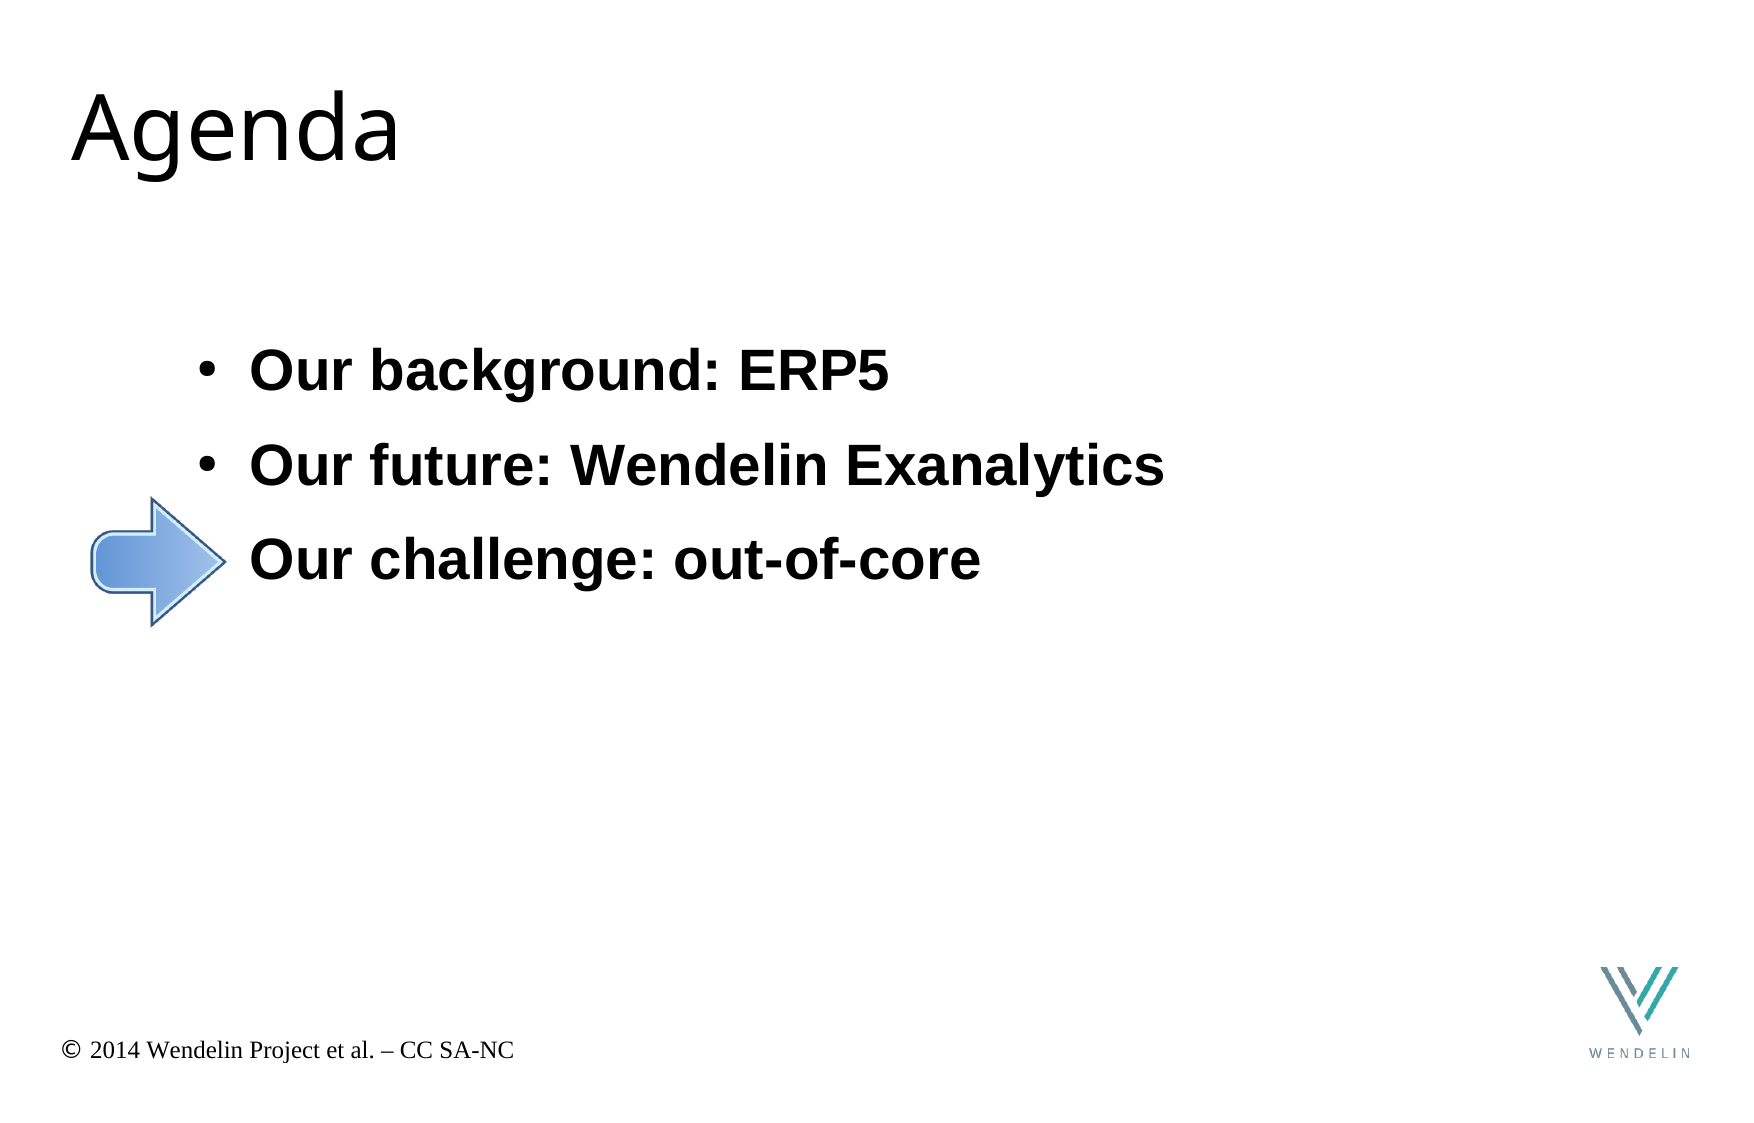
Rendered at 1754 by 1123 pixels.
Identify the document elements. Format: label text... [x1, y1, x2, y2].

list Our background: ERP5 Our future: Wendelin Exanalytics Our challenge: out-of-core [179, 338, 1577, 921]
title Agenda [71, 63, 1707, 187]
picture [1589, 967, 1689, 1058]
picture [85, 490, 231, 632]
